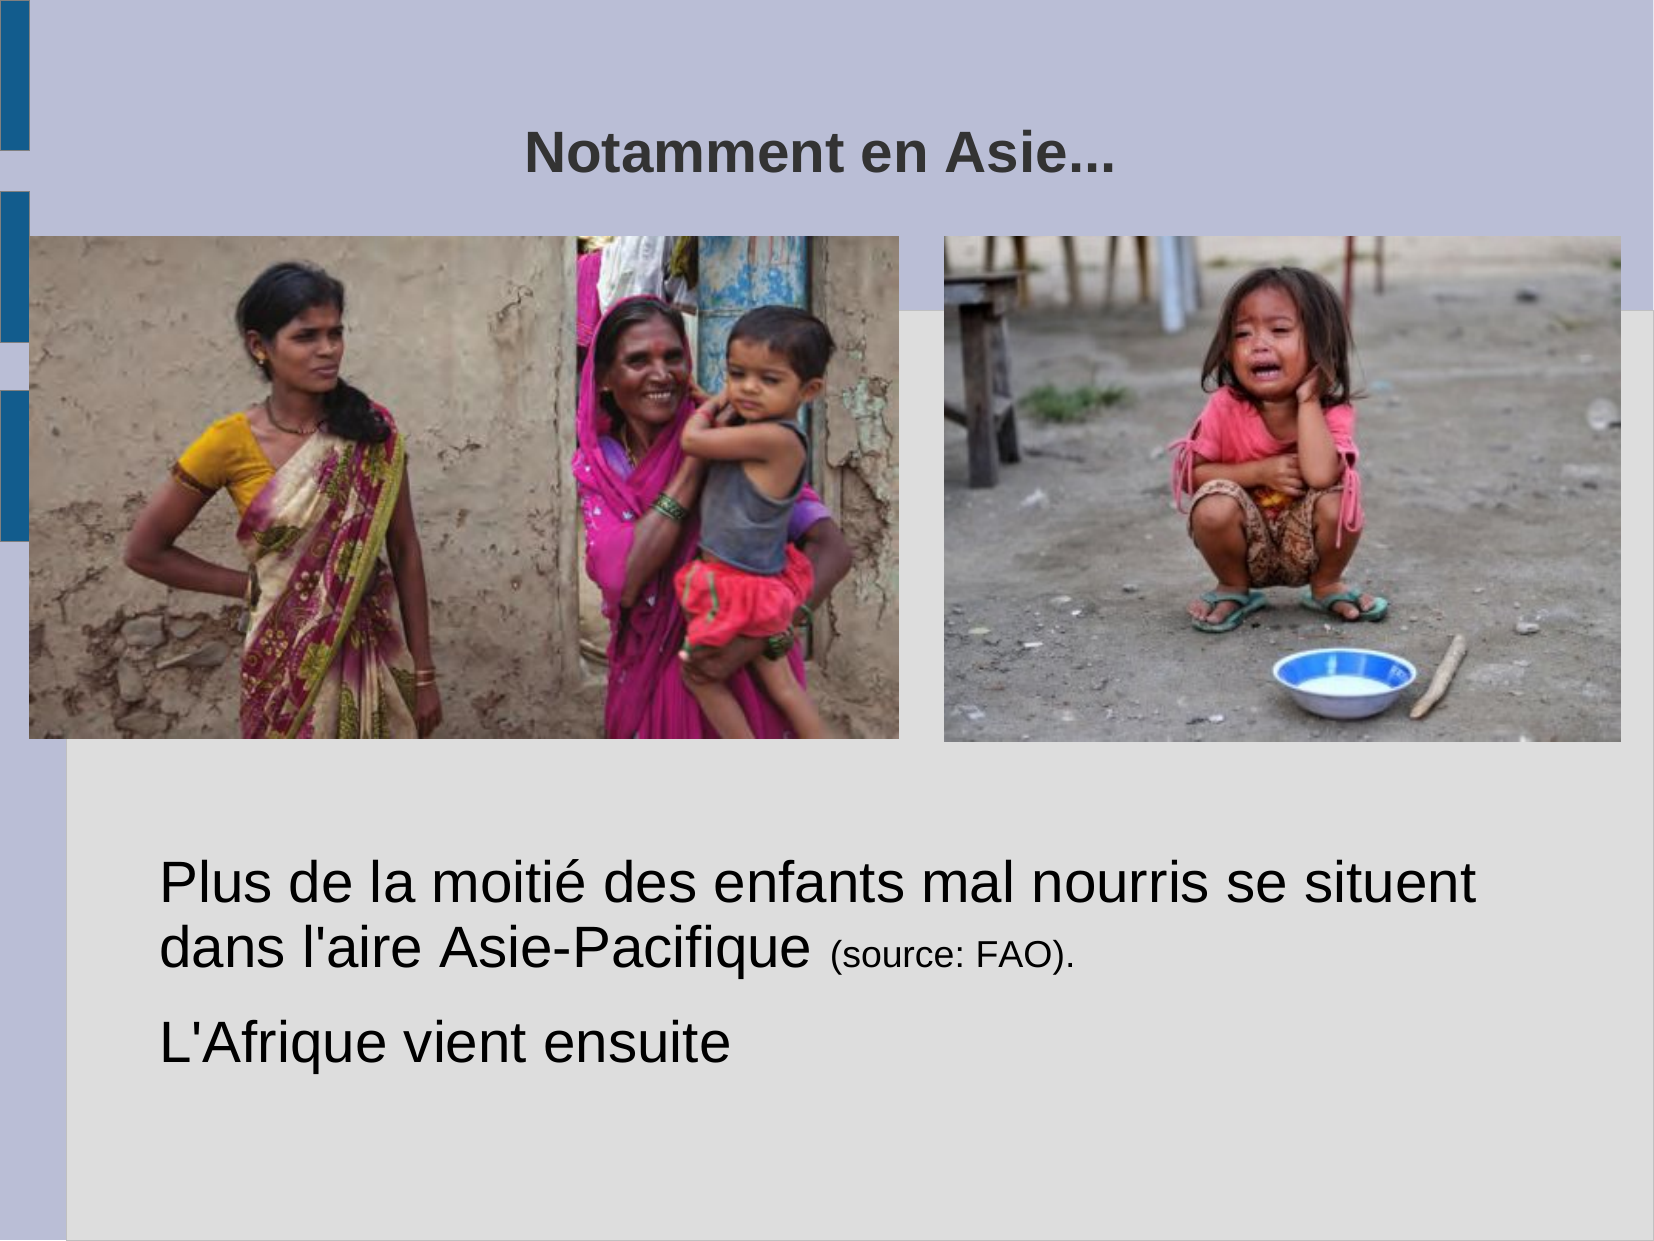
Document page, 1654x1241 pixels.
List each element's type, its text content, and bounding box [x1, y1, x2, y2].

list Plus de la moitié des enfants mal nourris se situent dans l'aire Asie-Pacifique (source: FAO). L'Afrique vient ensuite [88, 849, 1577, 1074]
picture [944, 236, 1621, 742]
title Notamment en Asie... [121, 91, 1534, 213]
picture [29, 236, 899, 739]
